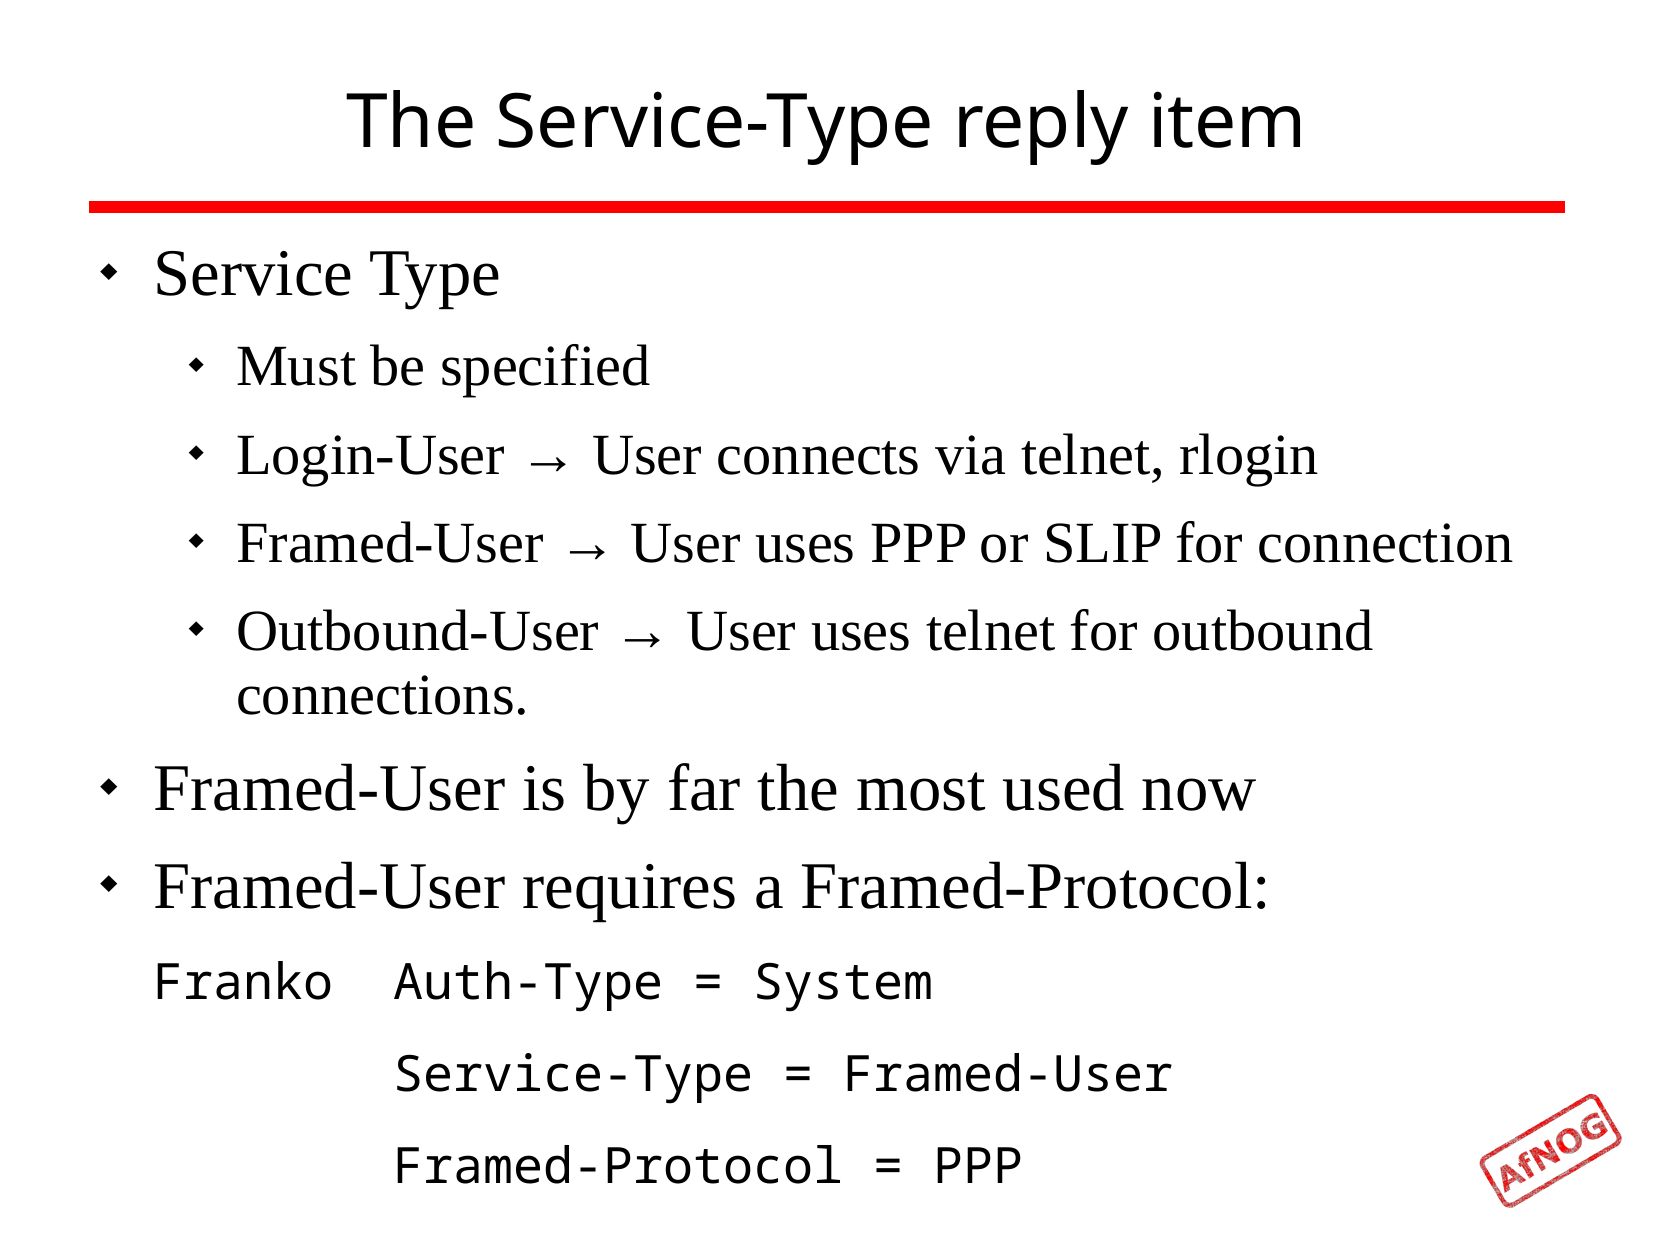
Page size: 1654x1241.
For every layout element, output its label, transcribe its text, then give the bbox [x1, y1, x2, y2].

list Service Type Must be specified Login-User → User connects via telnet, rlogin Framed-User → User uses PPP or SLIP for connection Outbound-User → User uses telnet for outbound connections. Framed-User is by far the most used now Framed-User requires a Framed-Protocol: Franko Auth-Type = System Service-Type = Framed-User Framed-Protocol = PPP [82, 236, 1571, 1163]
picture [1476, 1090, 1625, 1211]
title The Service-Type reply item [82, 29, 1571, 207]
